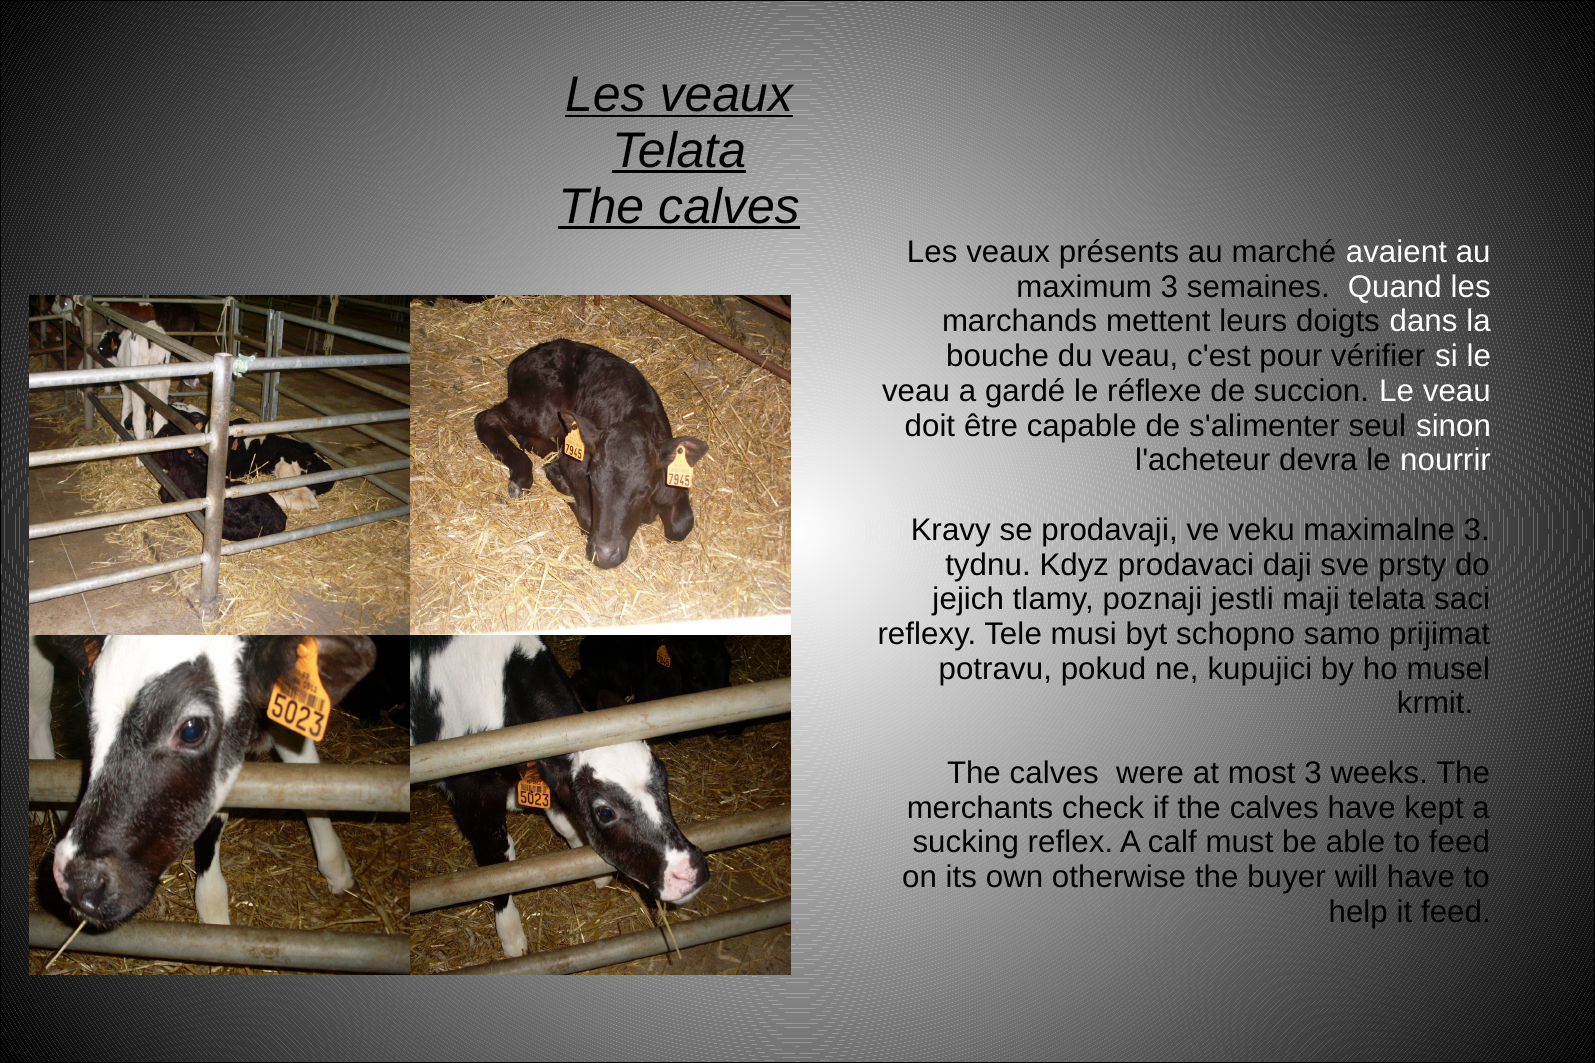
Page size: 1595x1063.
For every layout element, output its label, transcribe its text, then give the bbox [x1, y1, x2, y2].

text_box Les veaux Telata The calves [147, 59, 1211, 241]
text_box Les veaux présents au marché avaient au maximum 3 semaines. Quand les marchands mettent leurs doigts dans la bouche du veau, c'est pour vérifier si le veau a gardé le réflexe de succion. Le veau doit être capable de s'alimenter seul sinon l'acheteur devra le nourrir Kravy se prodavaji, ve veku maximalne 3. tydnu. Kdyz prodavaci daji sve prsty do jejich tlamy, poznaji jestli maji telata saci reflexy. Tele musi byt schopno samo prijimat potravu, pokud ne, kupujici by ho musel krmit. The calves were at most 3 weeks. The merchants check if the calves have kept a sucking reflex. A calf must be able to feed on its own otherwise the buyer will have to help it feed. [856, 226, 1506, 937]
text_box [0, 0, 1595, 1063]
picture [29, 295, 791, 975]
